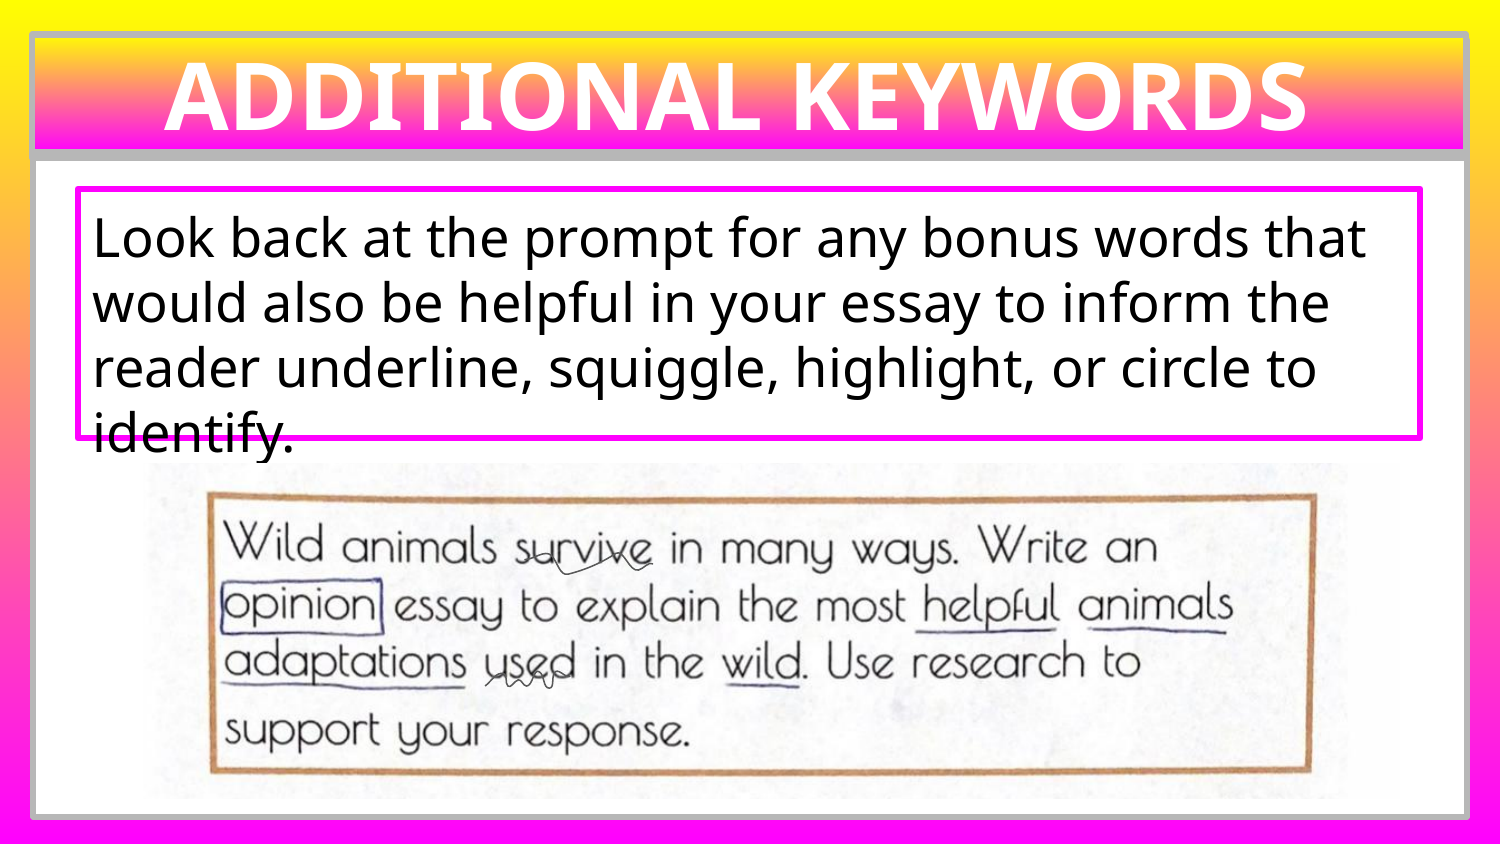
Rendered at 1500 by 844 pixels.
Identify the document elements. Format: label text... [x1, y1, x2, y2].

text_box Look back at the prompt for any bonus words that would also be helpful in your essay to inform the reader underline, squiggle, highlight, or circle to identify. [77, 188, 1421, 439]
text_box ADDITIONAL KEYWORDS [32, 34, 1466, 153]
picture [143, 463, 1400, 799]
text_box [32, 40, 1467, 817]
